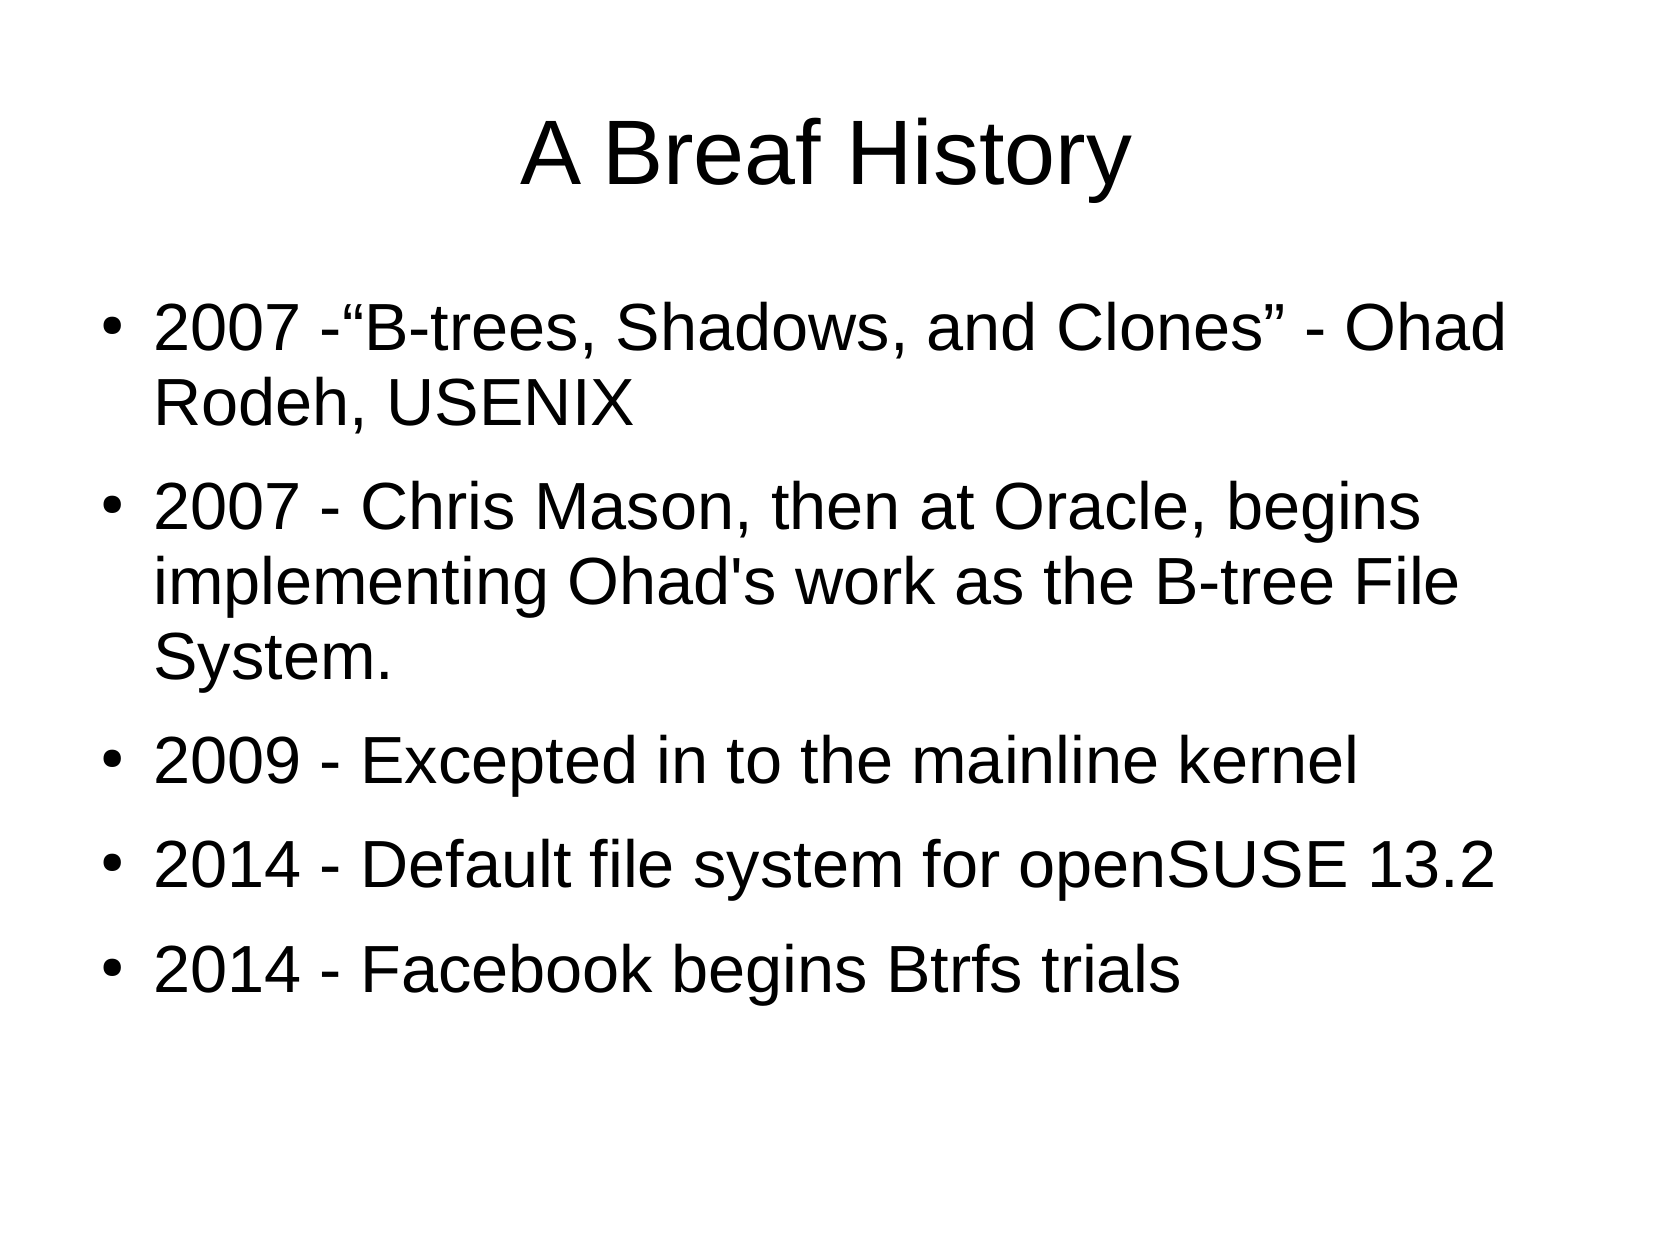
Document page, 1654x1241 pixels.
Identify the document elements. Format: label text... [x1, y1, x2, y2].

title A Breaf History [82, 49, 1571, 257]
list 2007 -“B-trees, Shadows, and Clones” - Ohad Rodeh, USENIX 2007 - Chris Mason, then at Oracle, begins implementing Ohad's work as the B-tree File System. 2009 - Excepted in to the mainline kernel 2014 - Default file system for openSUSE 13.2 2014 - Facebook begins Btrfs trials [82, 290, 1571, 1010]
